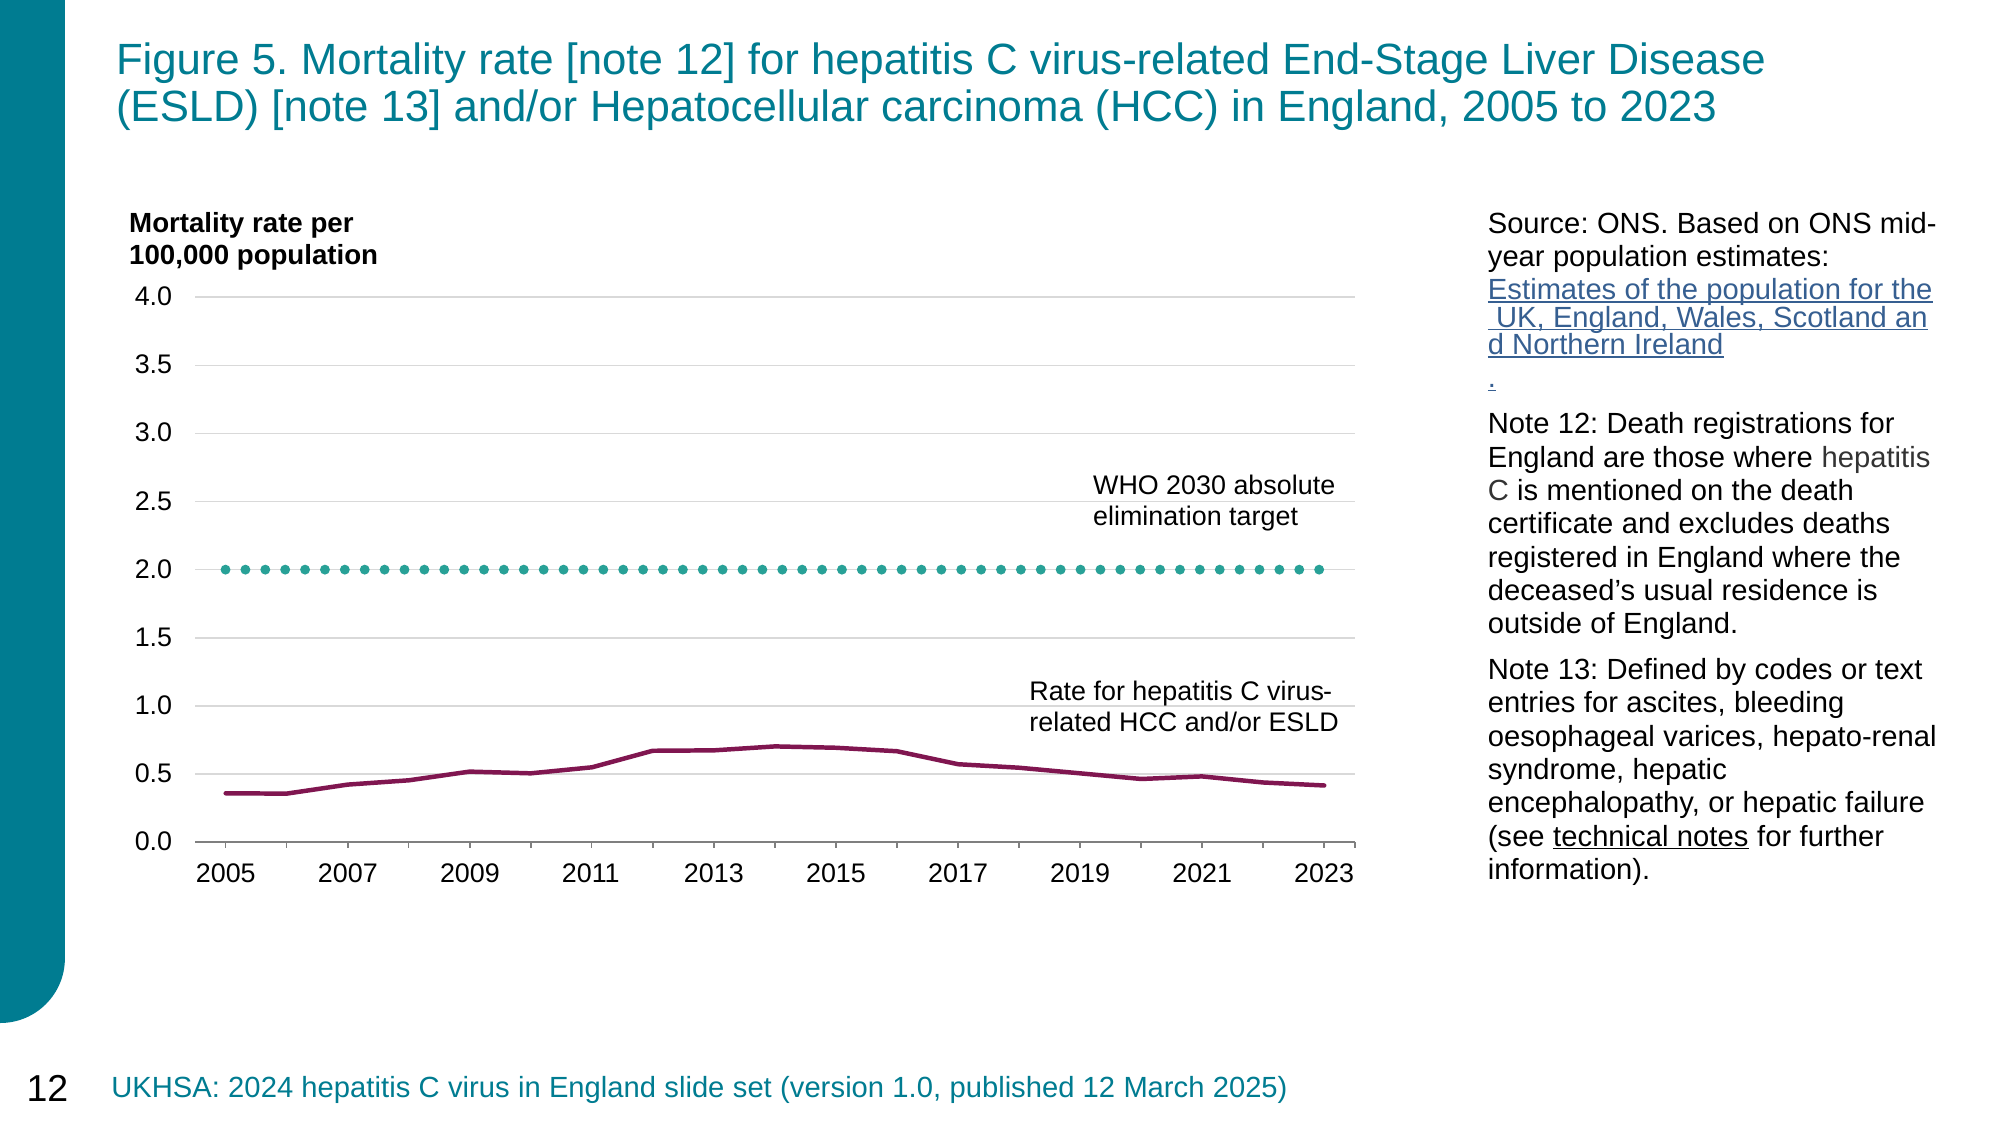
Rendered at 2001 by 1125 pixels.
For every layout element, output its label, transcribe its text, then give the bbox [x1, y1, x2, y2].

text_box [0, 1055, 96, 1116]
picture [114, 171, 1382, 905]
text_box Source: ONS. Based on ONS mid-year population estimates: Estimates of the population for the UK, England, Wales, Scotland and Northern Ireland. Note 12: Death registrations for England are those where hepatitis C is mentioned on the death certificate and excludes deaths registered in England where the deceased’s usual residence is outside of England. Note 13: Defined by codes or text entries for ascites, bleeding oesophageal varices, hepato-renal syndrome, hepatic encephalopathy, or hepatic failure (see technical notes for further information). [1472, 198, 1955, 878]
text_box UKHSA: 2024 hepatitis C virus in England slide set (version 1.0, published 12 March 2025) [96, 1055, 1739, 1116]
title Figure 5. Mortality rate [note 12] for hepatitis C virus-related End-Stage Liver Disease (ESLD) [note 13] and/or Hepatocellular carcinoma (HCC) in England, 2005 to 2023 [101, 29, 1926, 140]
